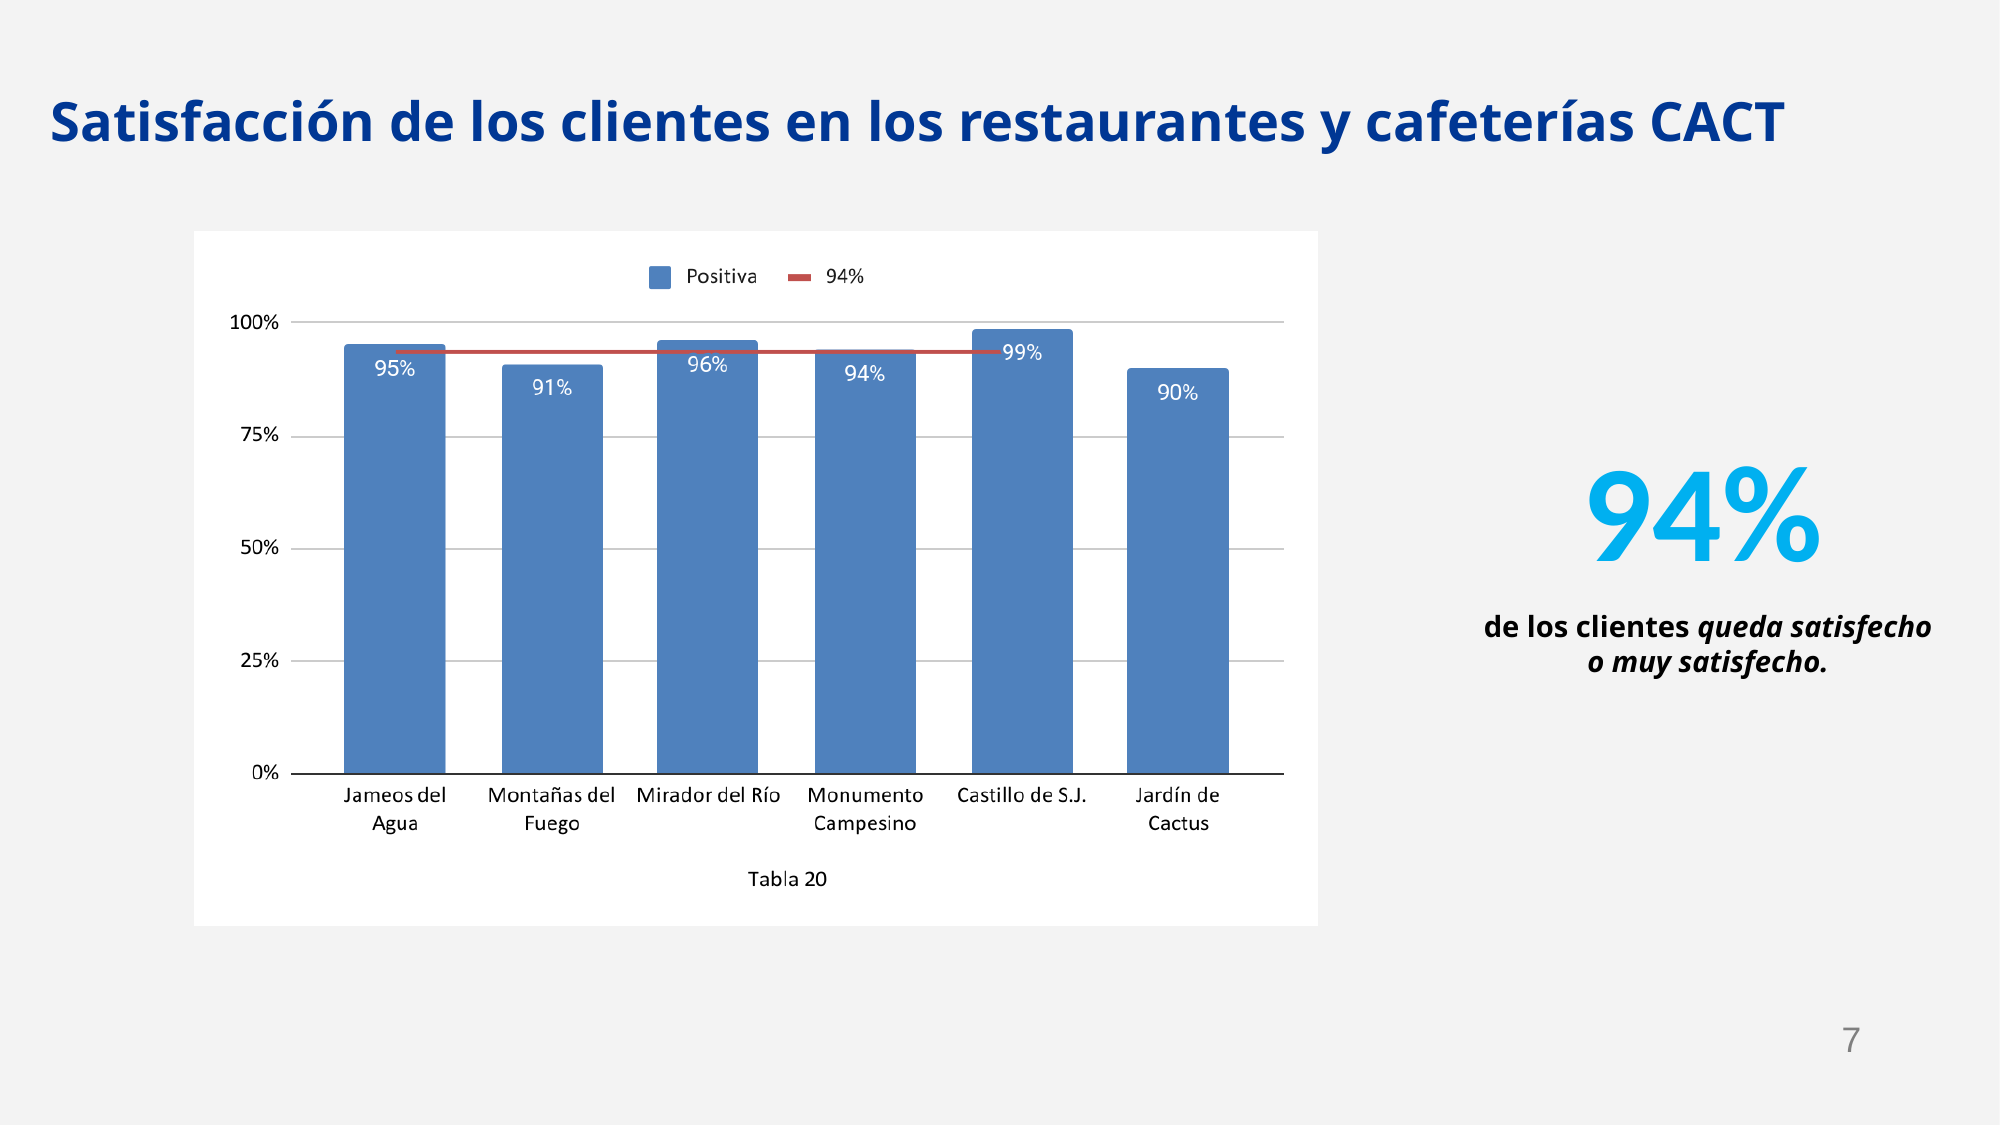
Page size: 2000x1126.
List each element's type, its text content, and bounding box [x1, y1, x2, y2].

text_box 94% [1566, 416, 1839, 599]
text_box Satisfacción de los clientes en los restaurantes y cafeterías CACT [50, 67, 1945, 173]
picture [194, 231, 1318, 926]
slide_number 1 [1412, 1008, 1880, 1069]
text_box de los clientes queda satisfecho o muy satisfecho. [1465, 600, 1951, 798]
